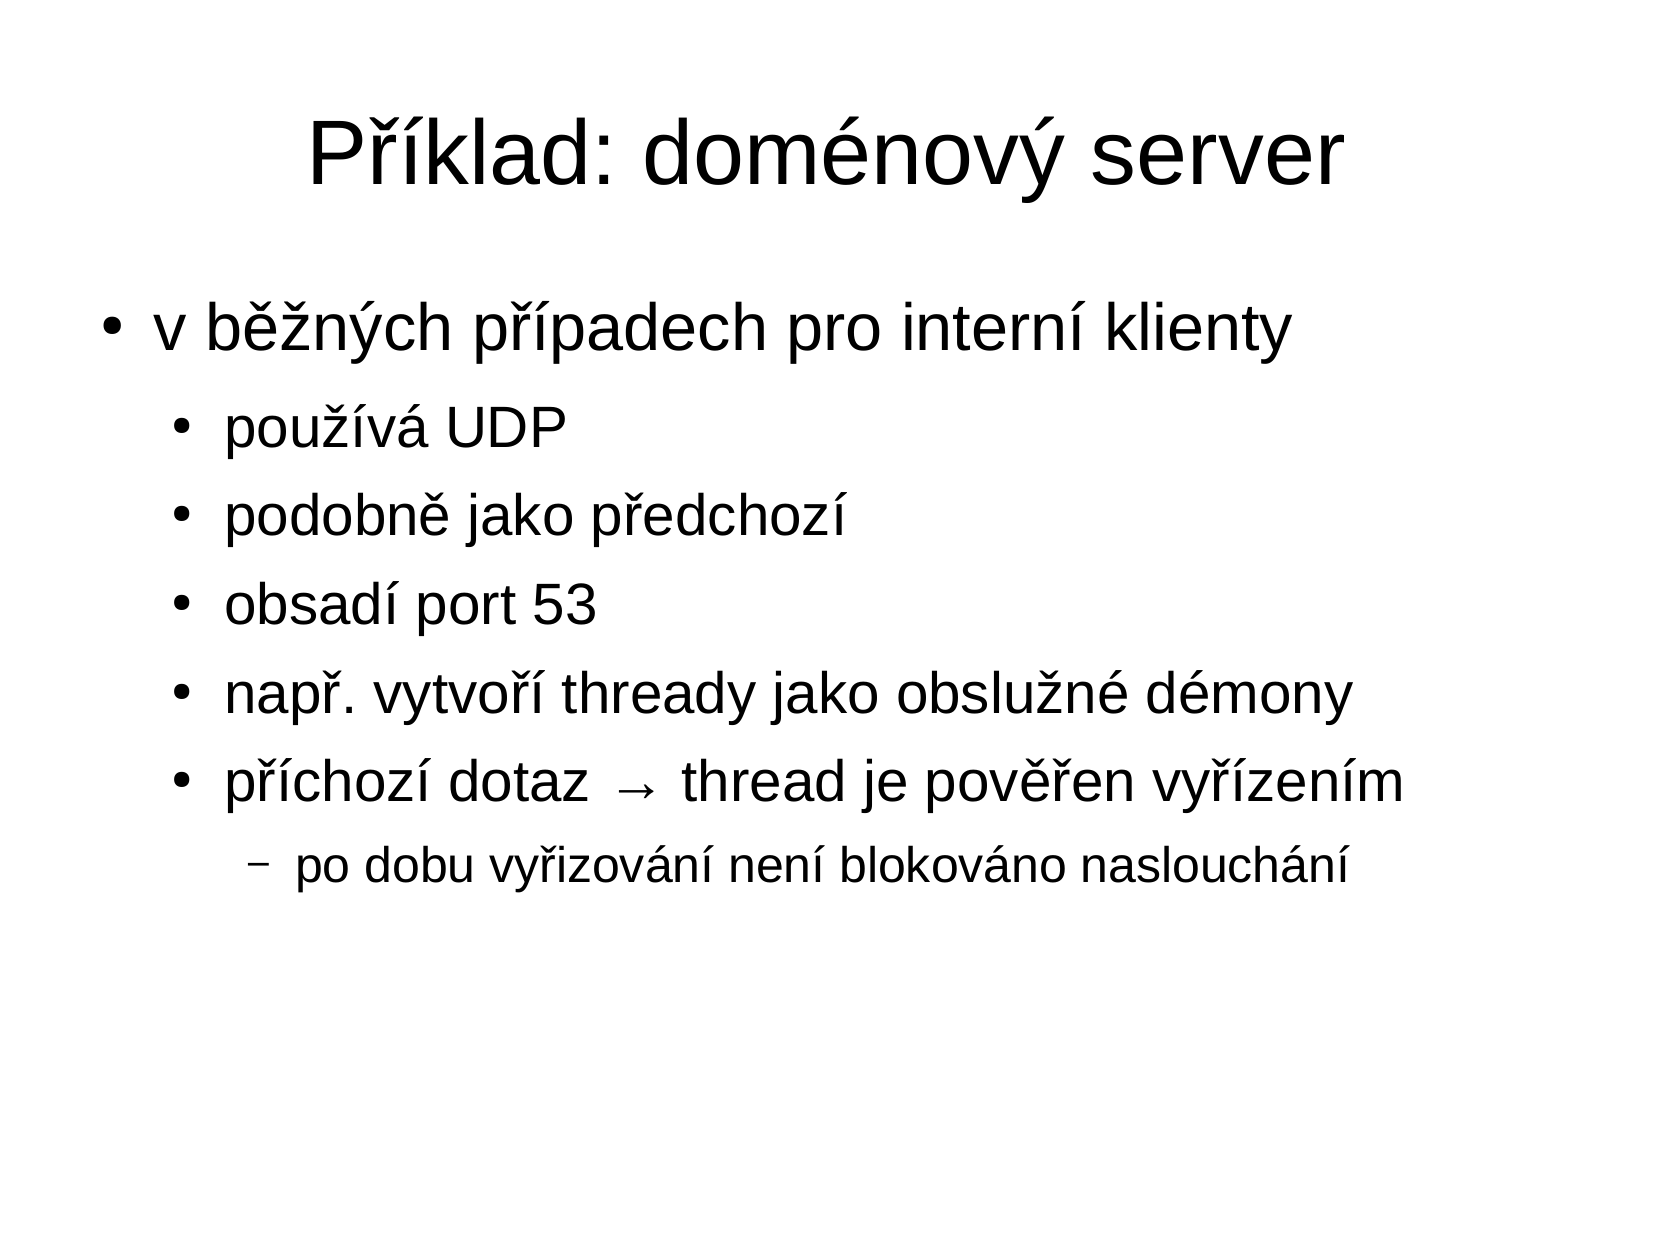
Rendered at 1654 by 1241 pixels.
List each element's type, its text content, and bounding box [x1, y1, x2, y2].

list v běžných případech pro interní klienty používá UDP podobně jako předchozí obsadí port 53 např. vytvoří thready jako obslužné démony příchozí dotaz → thread je pověřen vyřízením po dobu vyřizování není blokováno naslouchání [82, 290, 1571, 1109]
title Příklad: doménový server [82, 49, 1571, 257]
